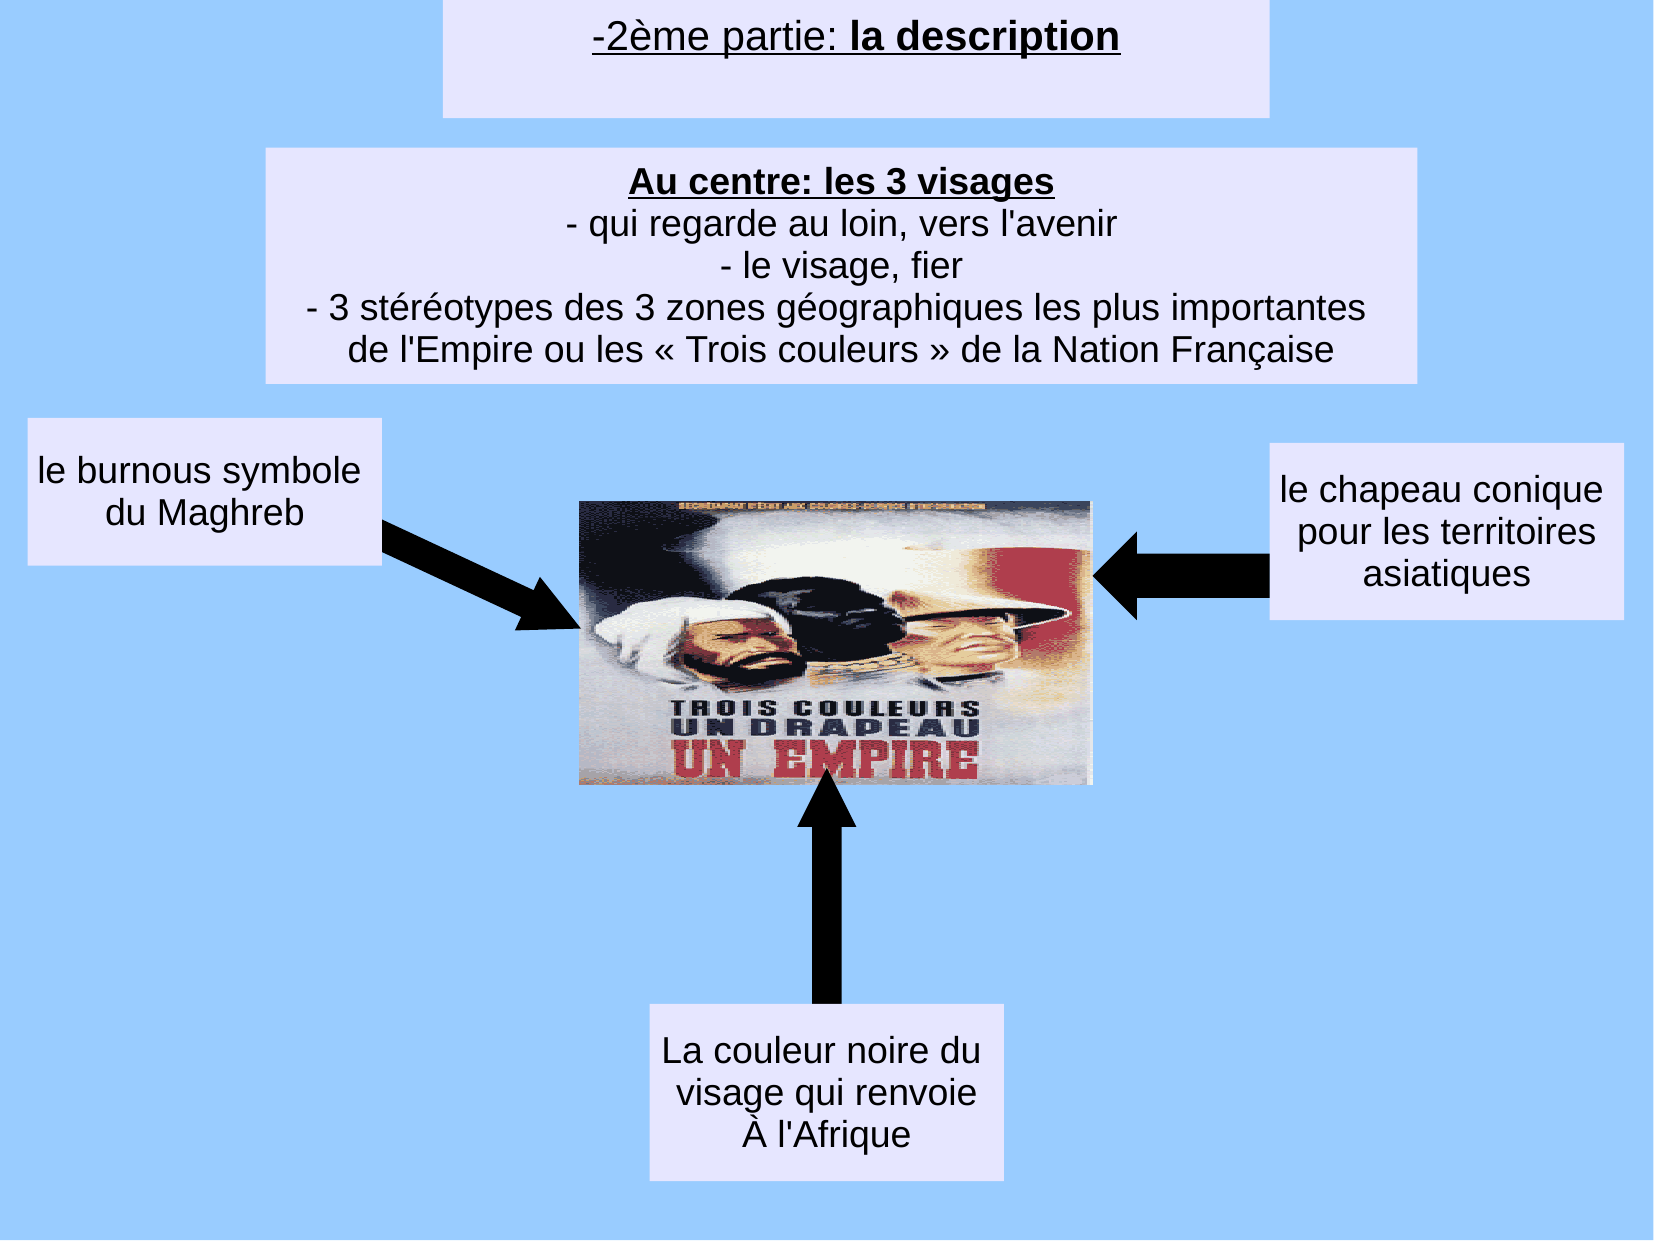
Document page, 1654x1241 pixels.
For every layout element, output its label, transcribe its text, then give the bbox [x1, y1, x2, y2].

text_box [0, 0, 1654, 1241]
text_box le burnous symbole du Maghreb [27, 417, 382, 566]
text_box Au centre: les 3 visages - qui regarde au loin, vers l'avenir - le visage, fier - 3 stéréotypes des 3 zones géographiques les plus importantes de l'Empire ou les « Trois couleurs » de la Nation Française [265, 147, 1418, 384]
text_box le chapeau conique pour les territoires asiatiques [1269, 442, 1625, 621]
text_box -2ème partie: la description [442, 0, 1270, 119]
text_box La couleur noire du visage qui renvoie À l'Afrique [649, 1003, 1004, 1182]
picture [579, 501, 1093, 785]
